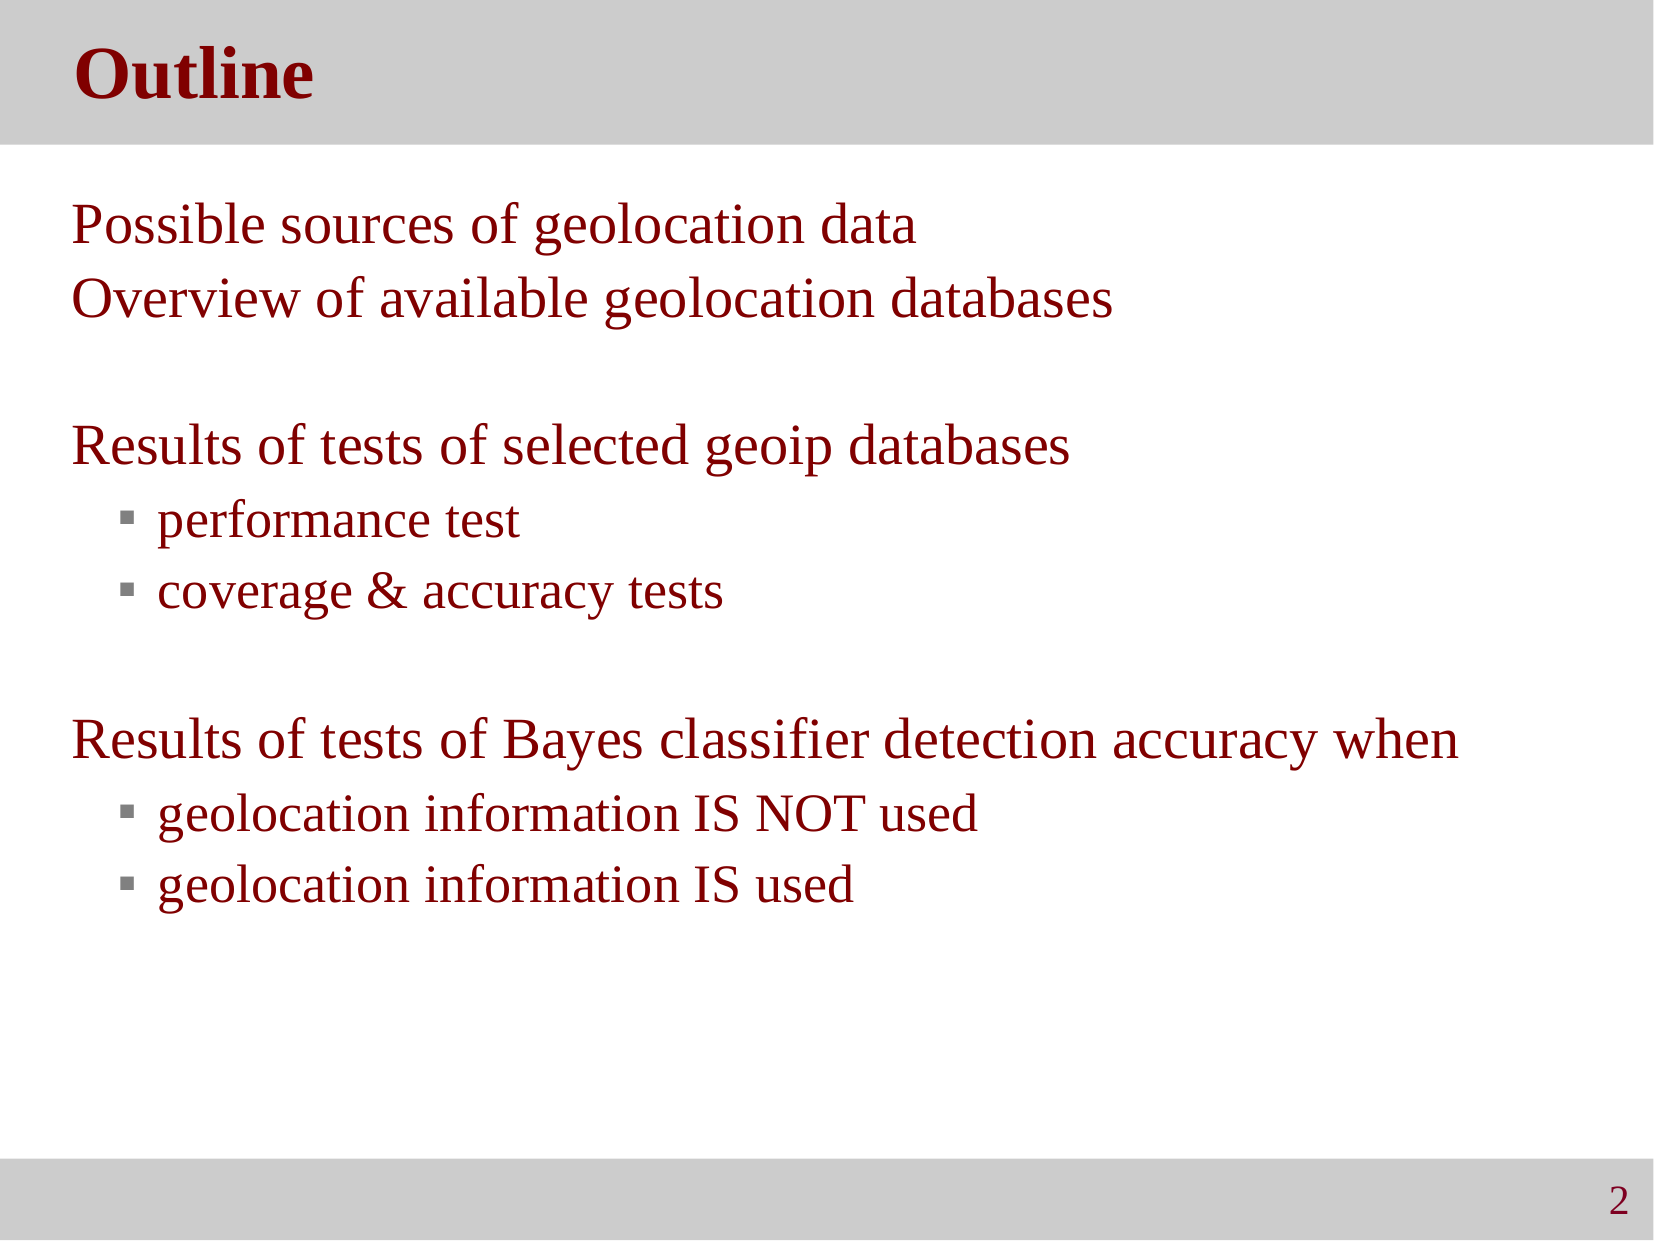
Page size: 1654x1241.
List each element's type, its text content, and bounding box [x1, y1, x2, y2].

title Outline [73, 20, 1572, 127]
list Possible sources of geolocation data Overview of available geolocation databases Results of tests of selected geoip databases performance test coverage & accuracy tests Results of tests of Bayes classifier detection accuracy when geolocation information IS NOT used geolocation information IS used [67, 191, 1598, 1151]
